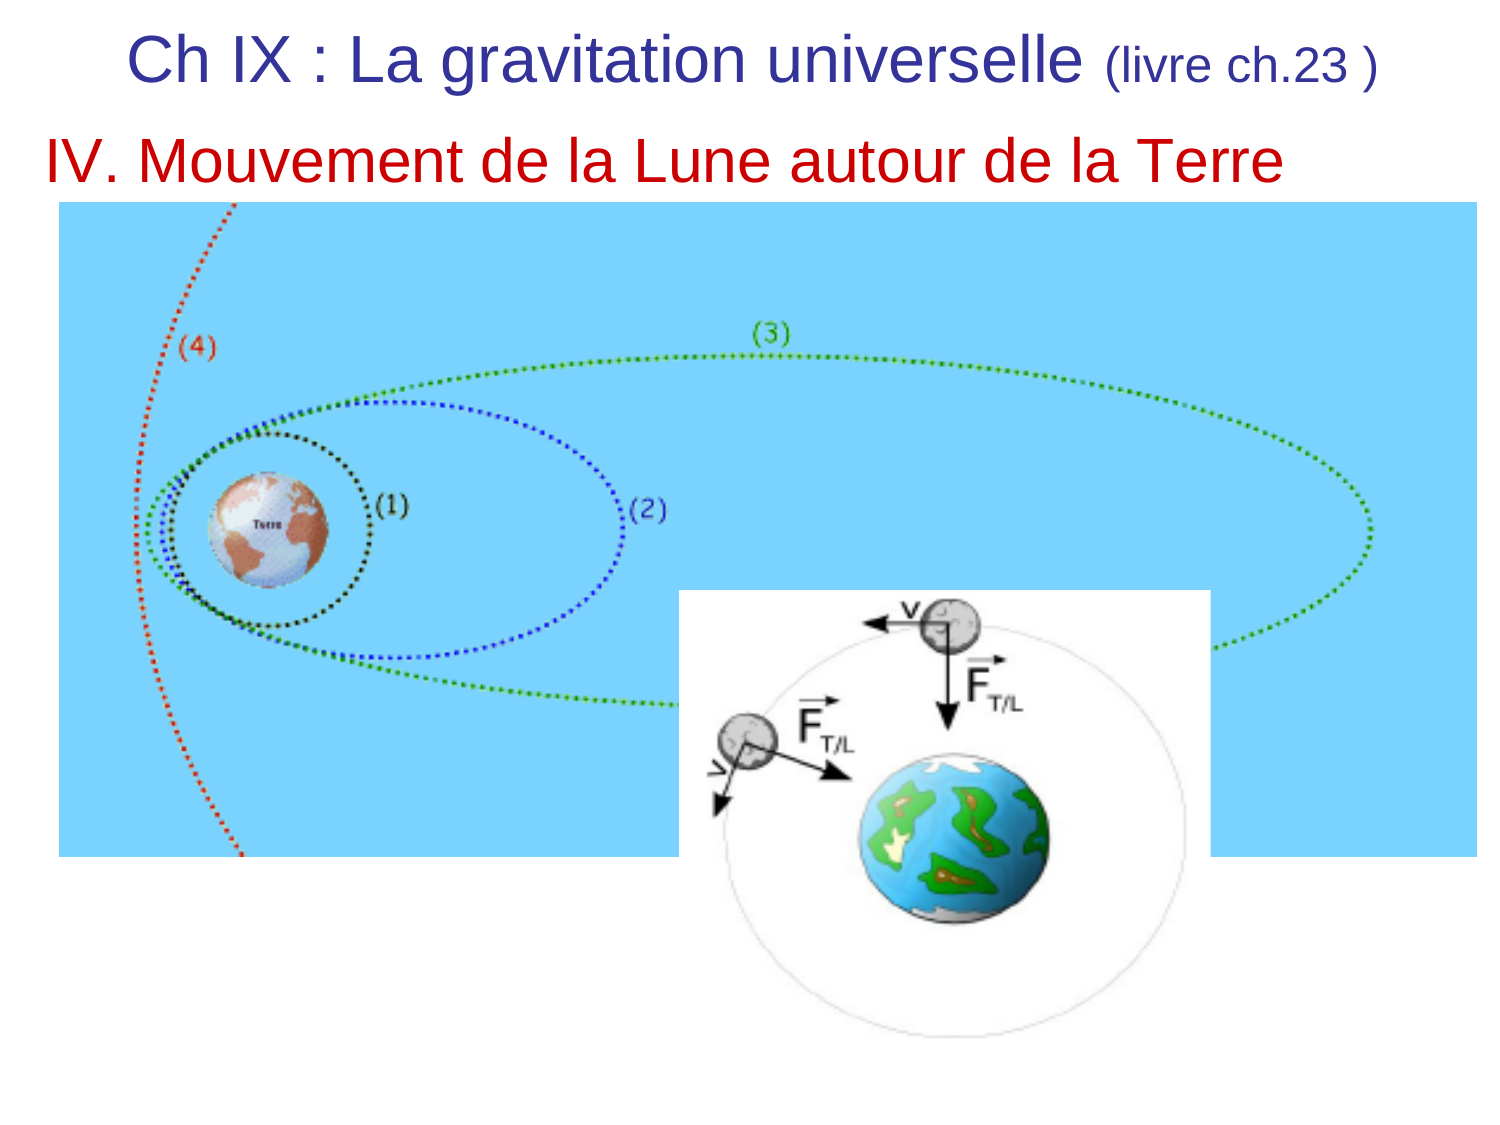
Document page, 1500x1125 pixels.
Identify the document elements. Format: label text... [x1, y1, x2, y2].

text_box IV. Mouvement de la Lune autour de la Terre [29, 118, 1329, 231]
picture [59, 202, 1477, 1063]
title Ch IX : La gravitation universelle (livre ch.23 ) [0, 0, 1500, 119]
